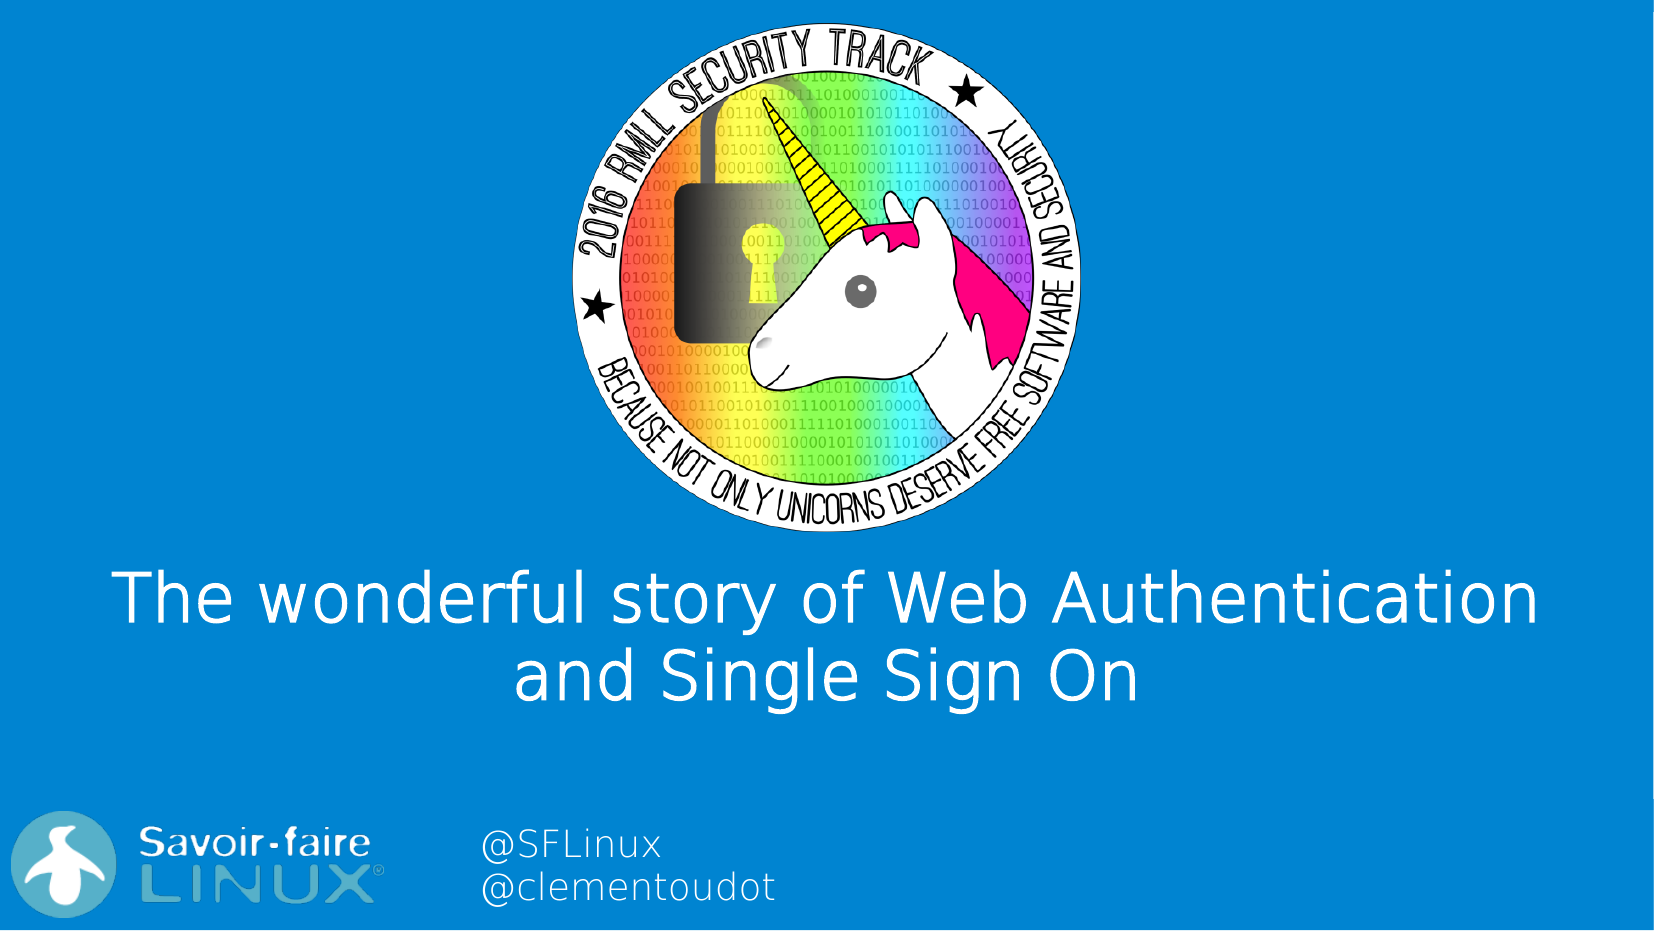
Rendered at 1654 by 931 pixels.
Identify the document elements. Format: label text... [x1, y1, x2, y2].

picture [11, 811, 384, 918]
picture [572, 23, 1081, 532]
subtitle The wonderful story of Web Authentication and Single Sign On [82, 512, 1571, 762]
